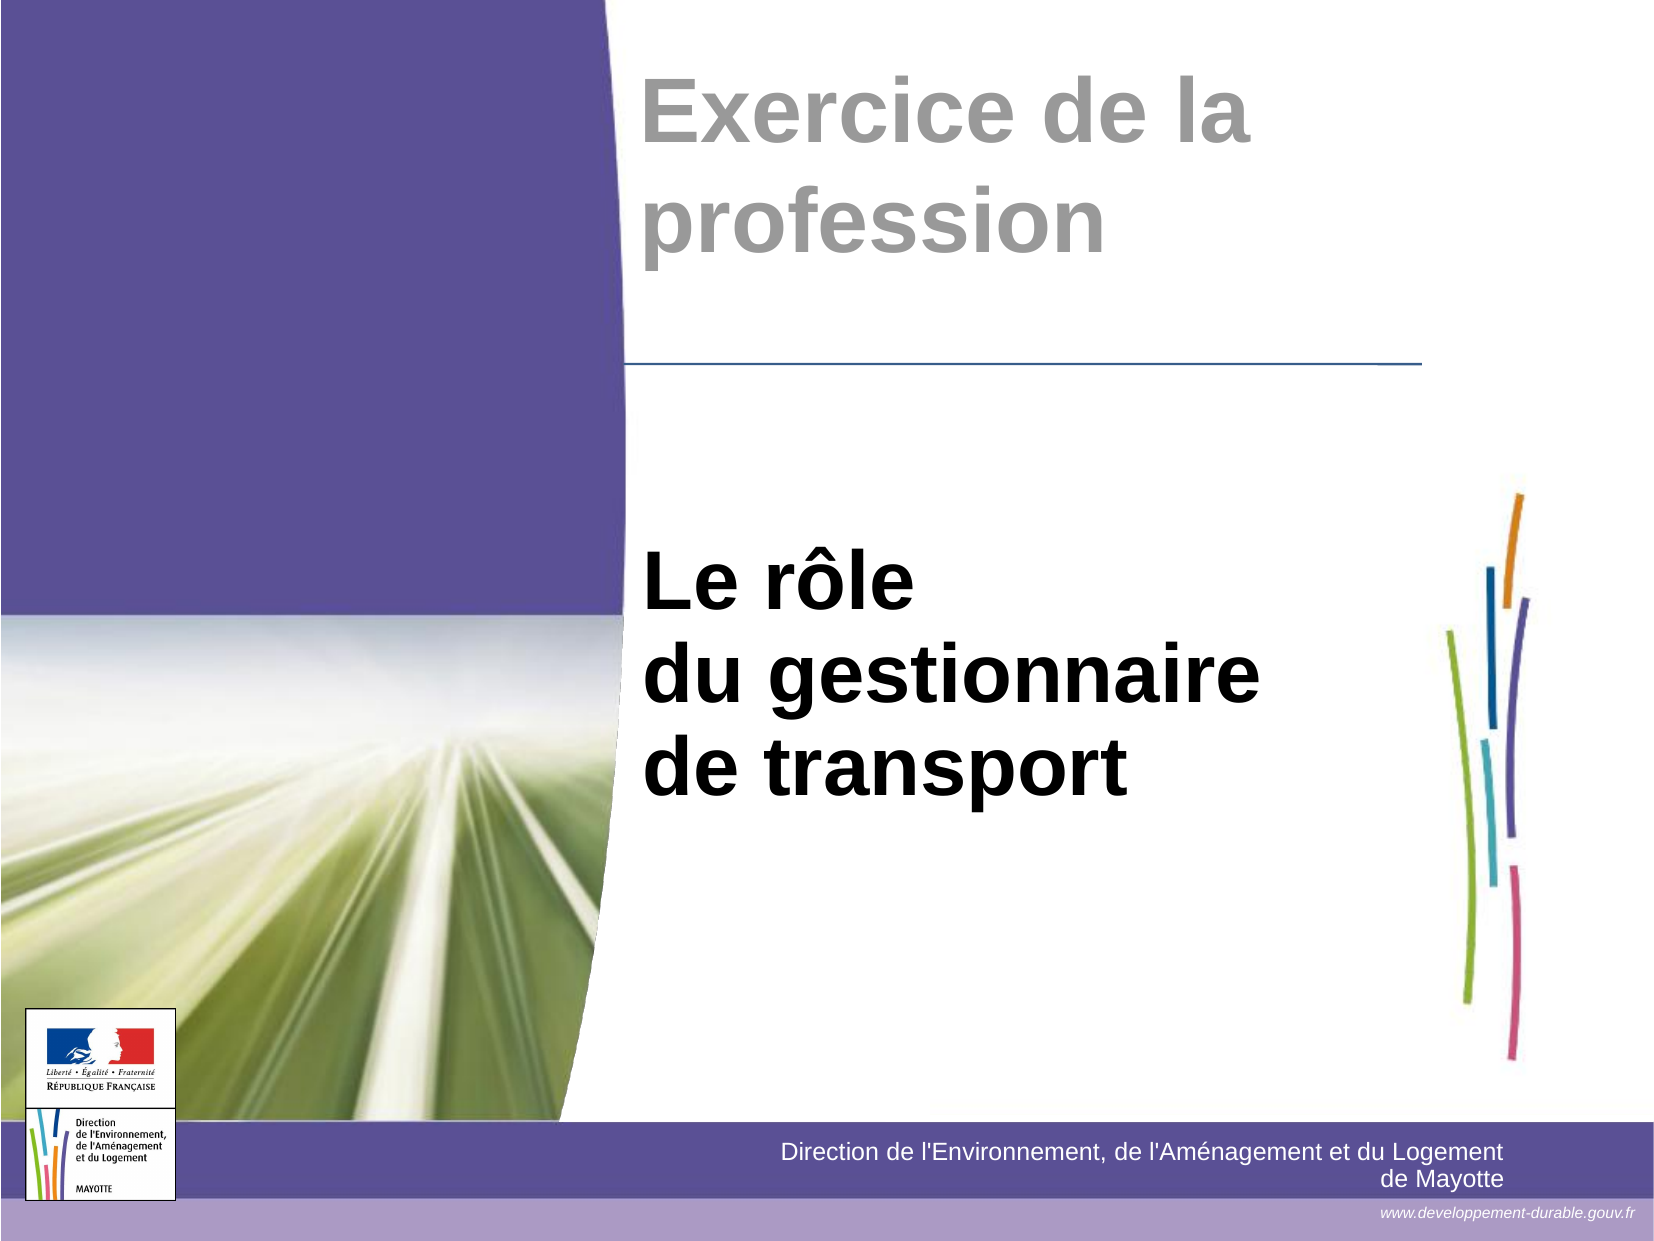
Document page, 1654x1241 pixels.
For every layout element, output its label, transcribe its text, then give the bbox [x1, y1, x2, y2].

title Exercice de la profession [639, 50, 1654, 256]
text_box Le rôle du gestionnaire de transport [628, 526, 1435, 1007]
